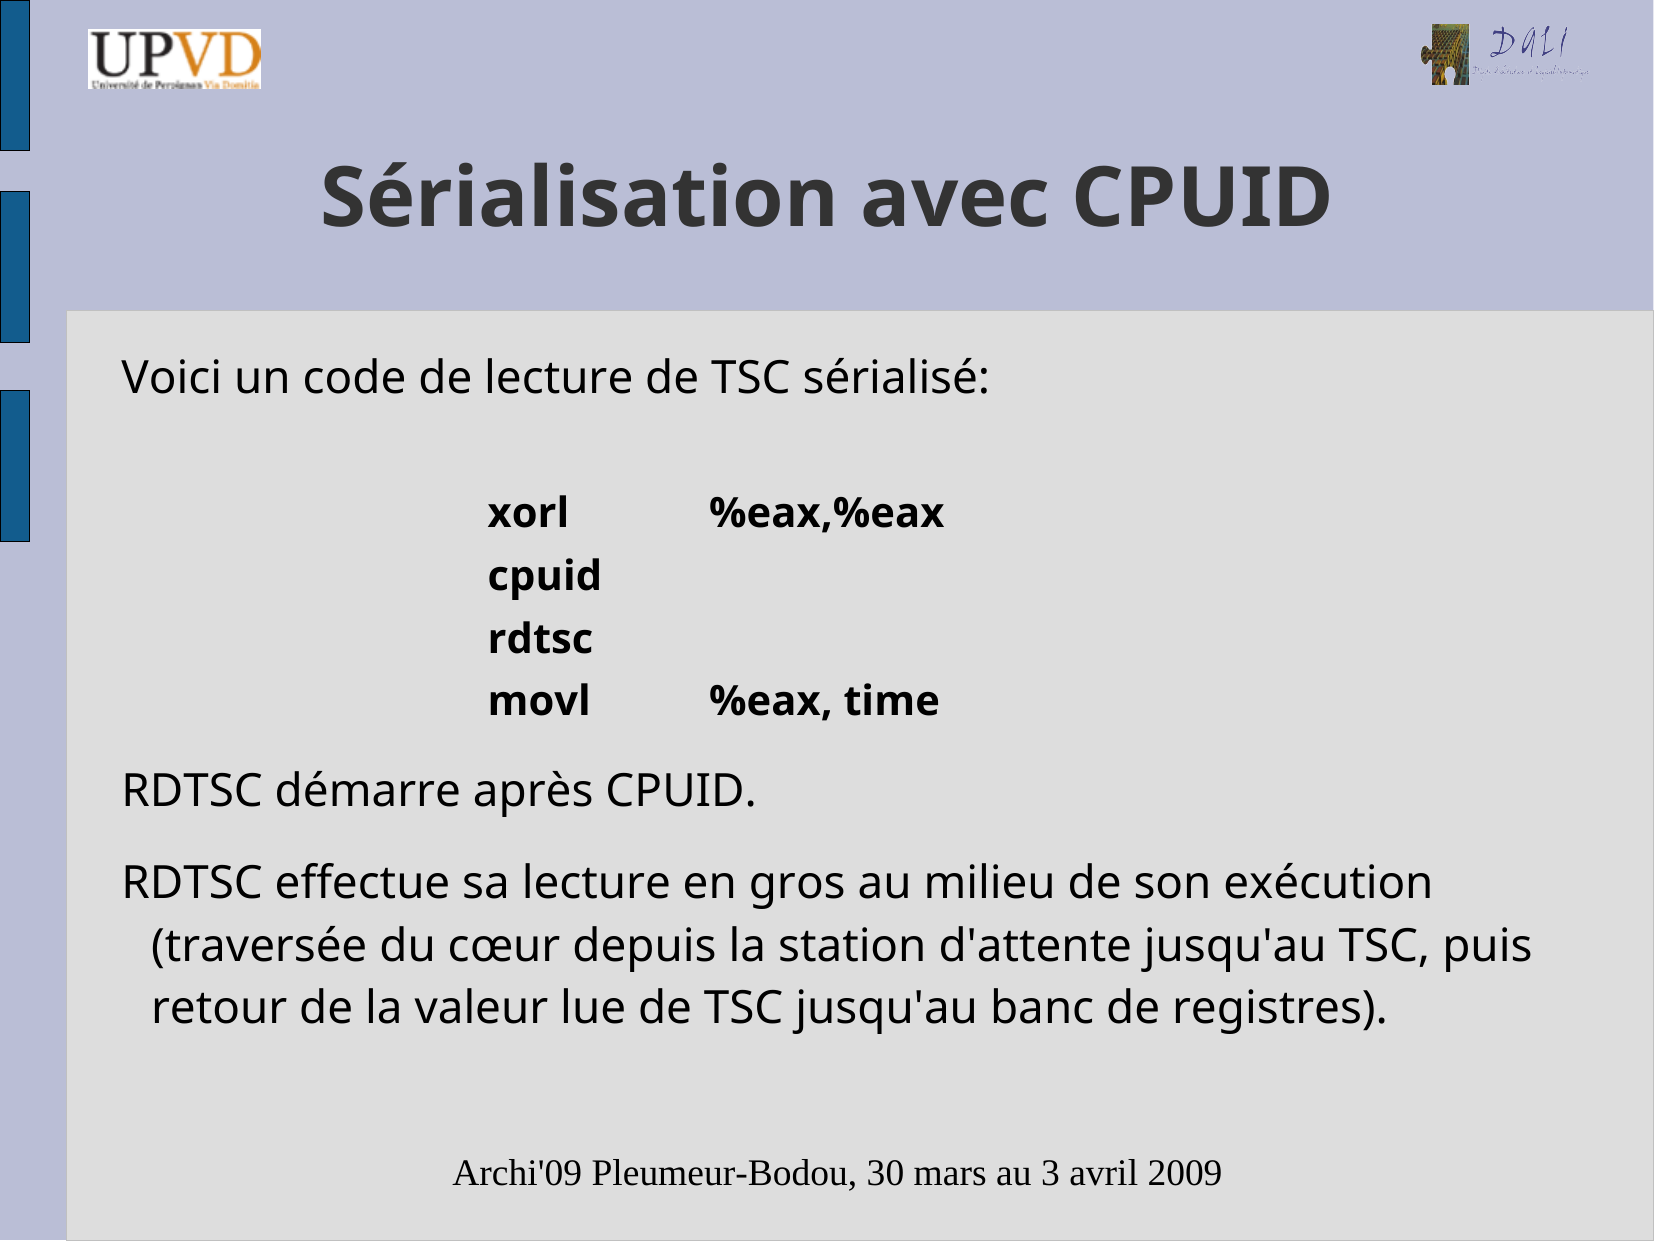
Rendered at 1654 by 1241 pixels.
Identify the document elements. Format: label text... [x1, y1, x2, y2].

picture [1420, 24, 1593, 85]
picture [88, 29, 261, 89]
list Voici un code de lecture de TSC sérialisé: xorl %eax,%eax cpuid rdtsc movl %eax, time RDTSC démarre après CPUID. RDTSC effectue sa lecture en gros au milieu de son exécution (traversée du cœur depuis la station d'attente jusqu'au TSC, puis retour de la valeur lue de TSC jusqu'au banc de registres). [121, 344, 1534, 1127]
title Sérialisation avec CPUID [121, 91, 1534, 299]
text_box Archi'09 Pleumeur-Bodou, 30 mars au 3 avril 2009 [452, 1151, 1226, 1204]
